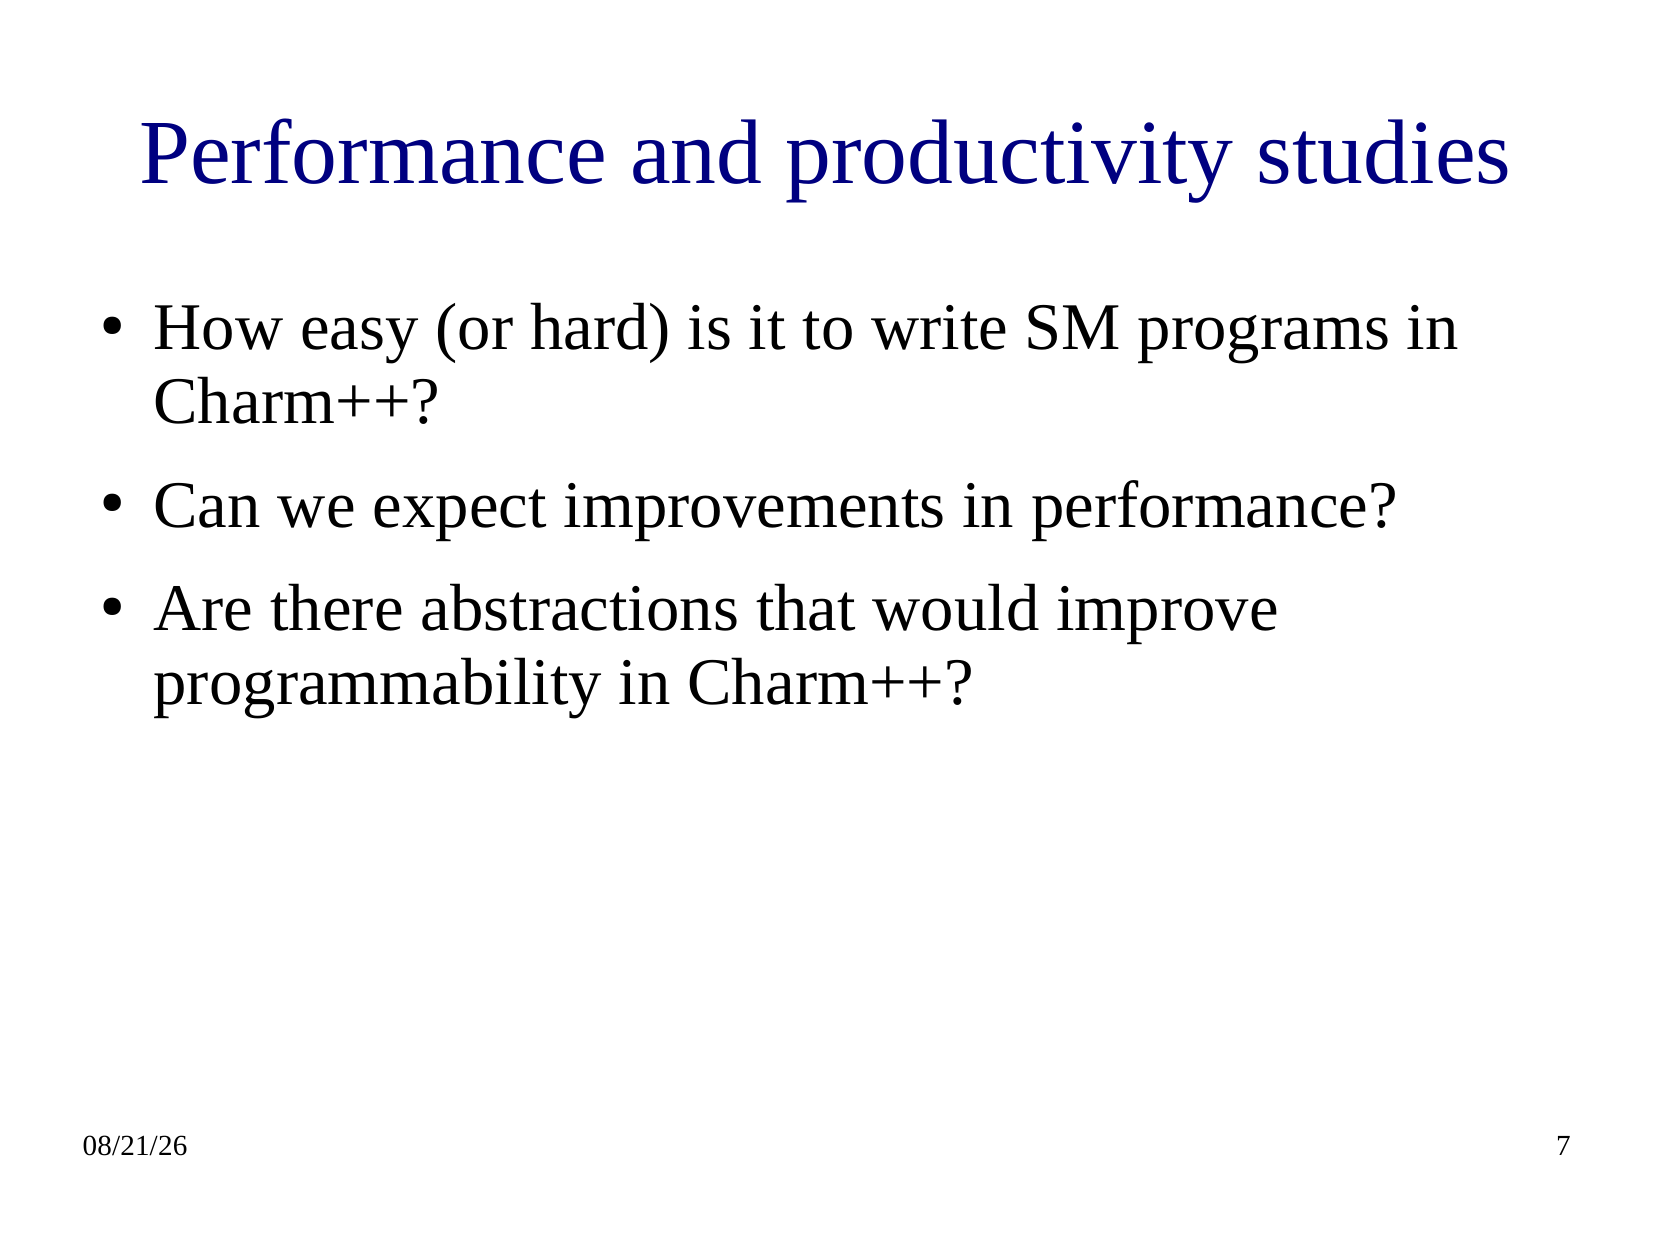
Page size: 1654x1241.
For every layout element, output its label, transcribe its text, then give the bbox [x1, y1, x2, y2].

list How easy (or hard) is it to write SM programs in Charm++? Can we expect improvements in performance? Are there abstractions that would improve programmability in Charm++? [82, 290, 1571, 1109]
title Performance and productivity studies [82, 56, 1571, 250]
